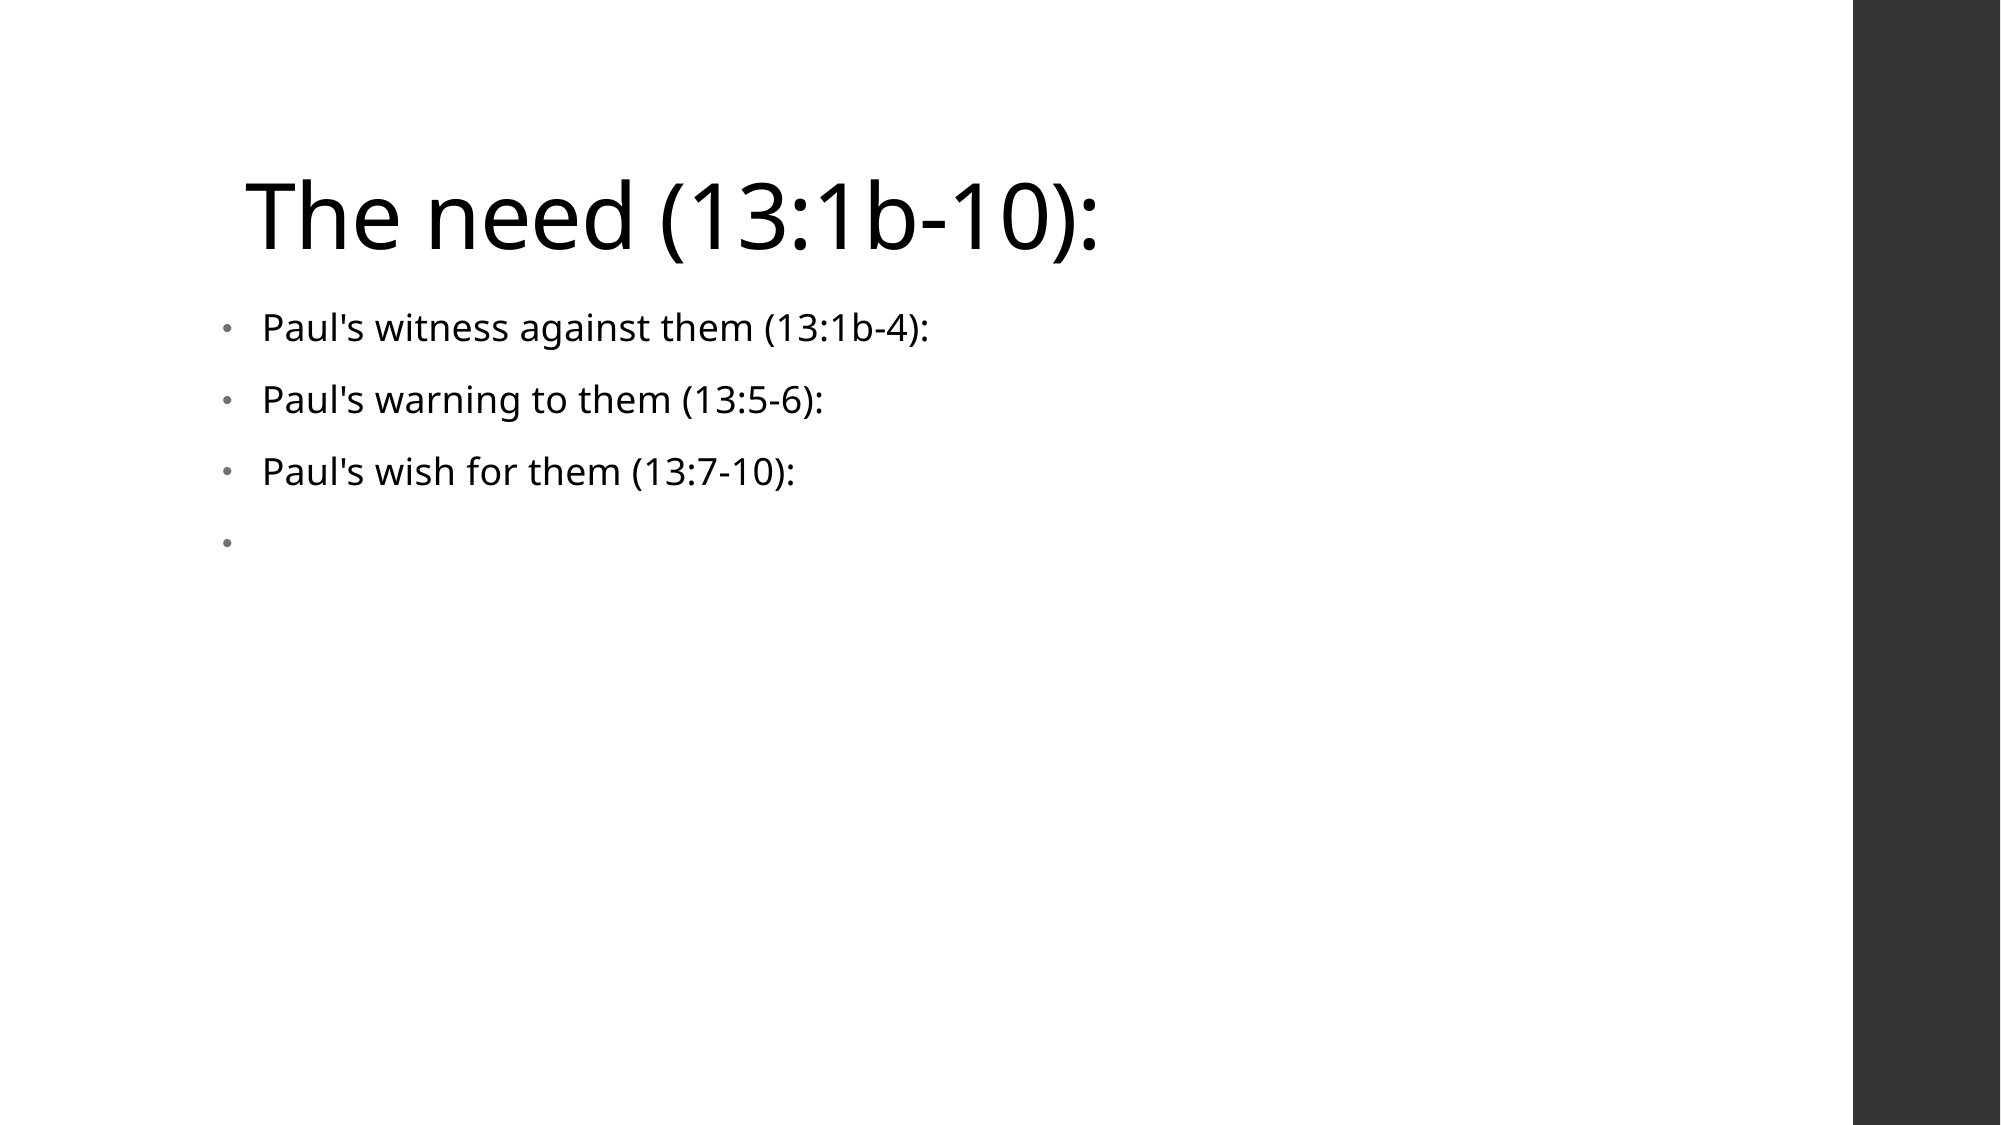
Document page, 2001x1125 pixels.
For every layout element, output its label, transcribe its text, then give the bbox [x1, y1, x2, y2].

title The need (13:1b-10): [206, 60, 1797, 278]
list Paul's witness against them (13:1b-4): Paul's warning to them (13:5-6): Paul's wish for them (13:7-10): [206, 299, 1617, 1014]
